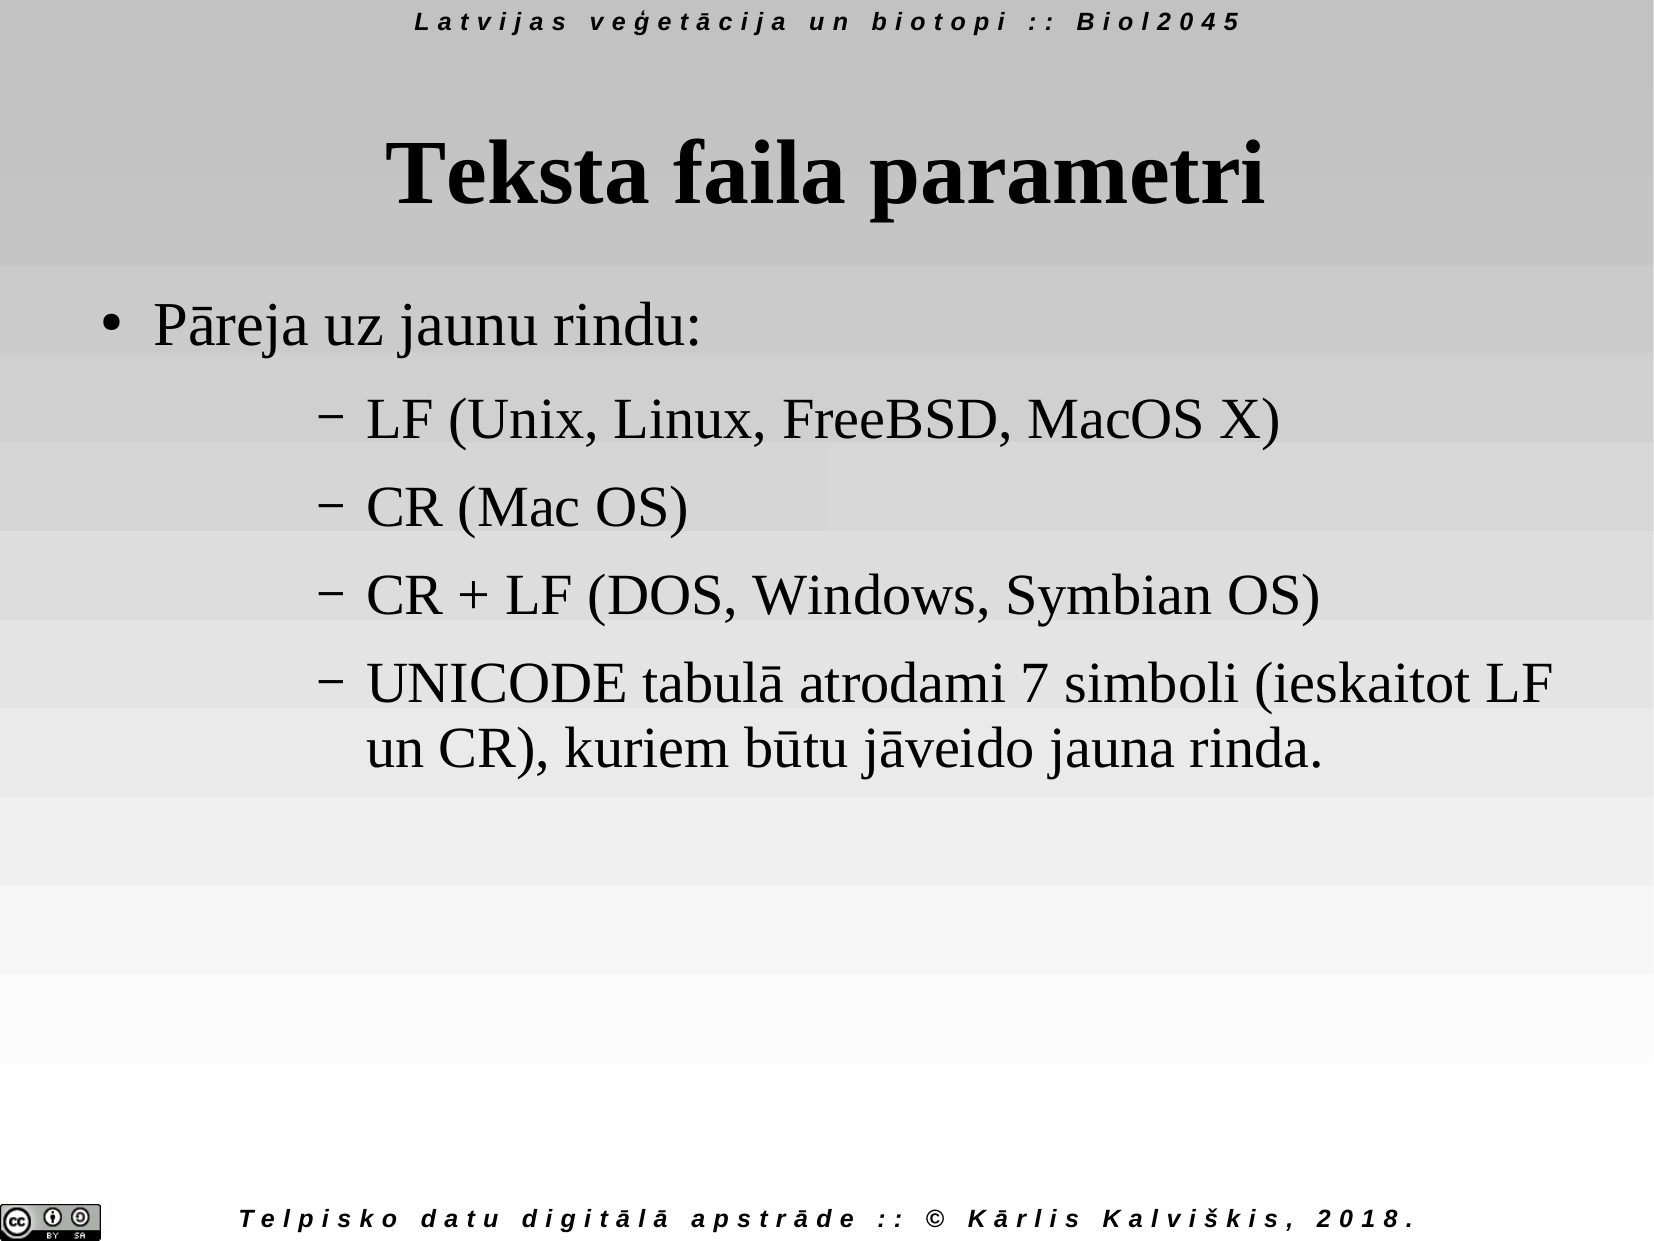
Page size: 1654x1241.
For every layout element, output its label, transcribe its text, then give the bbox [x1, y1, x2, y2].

picture [0, 0, 1654, 1241]
title Teksta faila parametri [29, 56, 1625, 289]
list Pāreja uz jaunu rindu: LF (Unix, Linux, FreeBSD, MacOS X) CR (Mac OS) CR + LF (DOS, Windows, Symbian OS) UNICODE tabulā atrodami 7 simboli (ieskaitot LF un CR), kuriem būtu jāveido jauna rinda. [82, 289, 1571, 1098]
